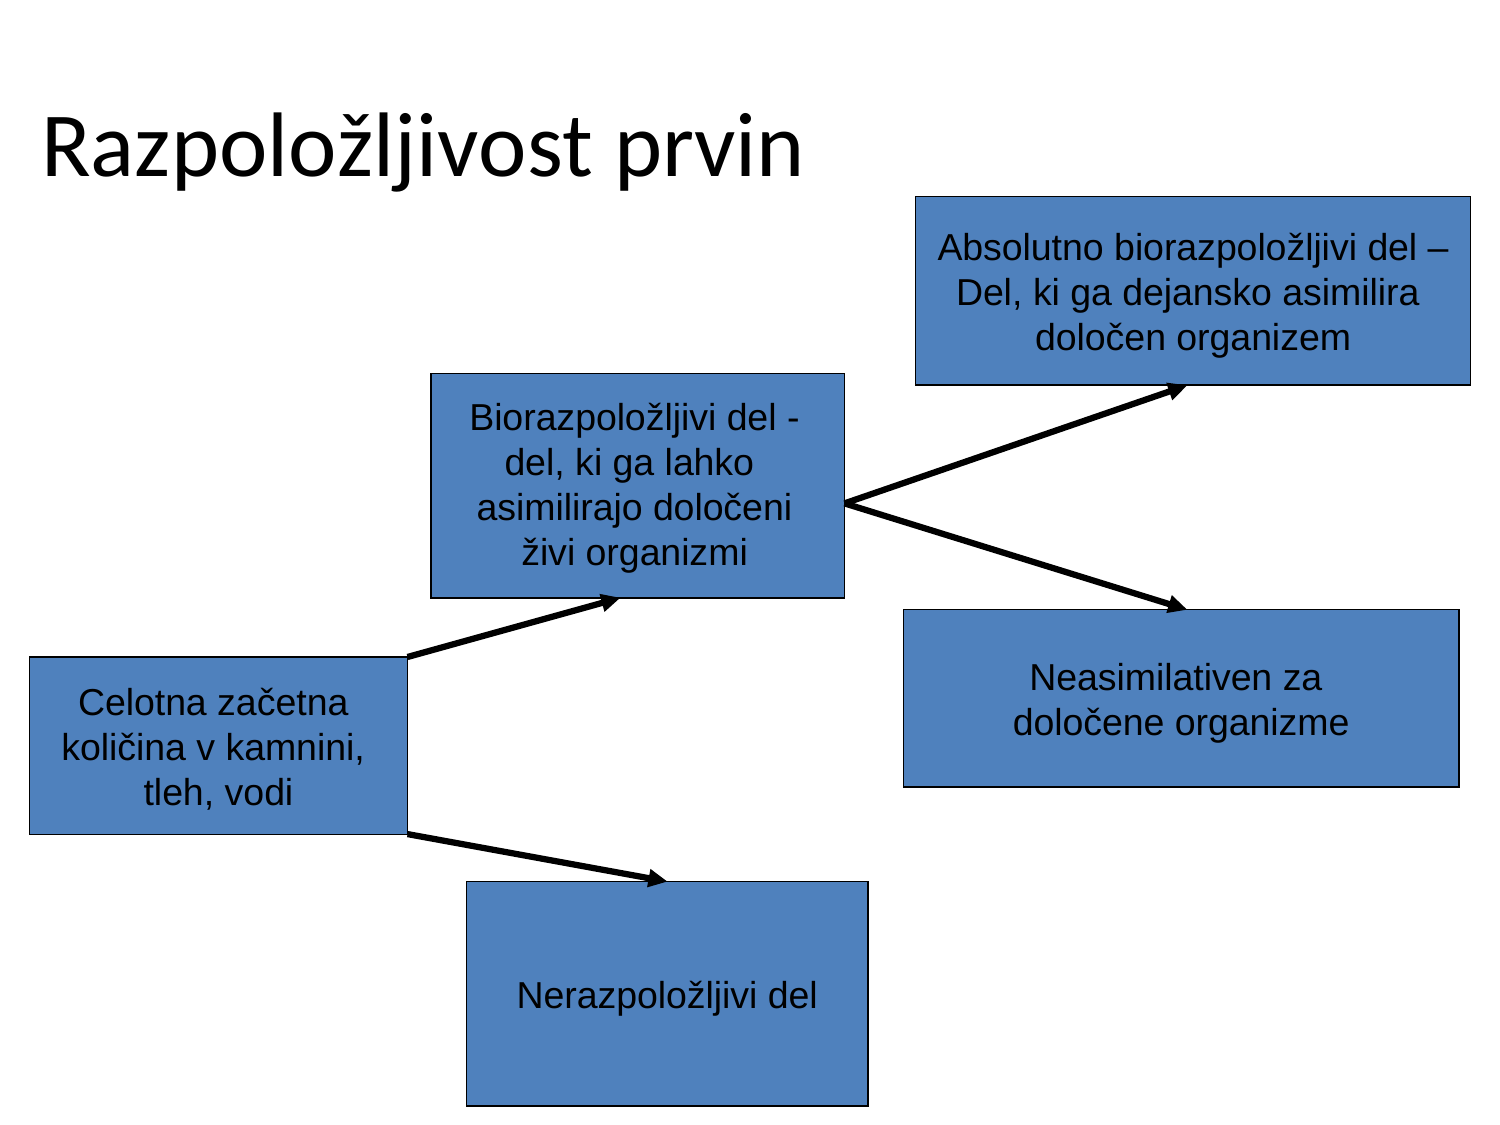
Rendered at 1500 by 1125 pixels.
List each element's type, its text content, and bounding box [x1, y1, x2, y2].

text_box Neasimilativen za določene organizme [903, 609, 1459, 787]
text_box [430, 373, 845, 598]
title Razpoložljivost prvin [0, 45, 869, 234]
text_box Biorazpoložljivi del - del, ki ga lahko asimilirajo določeni živi organizmi [430, 385, 839, 581]
text_box Absolutno biorazpoložljivi del – Del, ki ga dejansko asimilira določen organizem [915, 196, 1471, 386]
text_box Celotna začetna količina v kamnini, tleh, vodi [29, 656, 408, 835]
text_box Nerazpoložljivi del [466, 881, 868, 1106]
